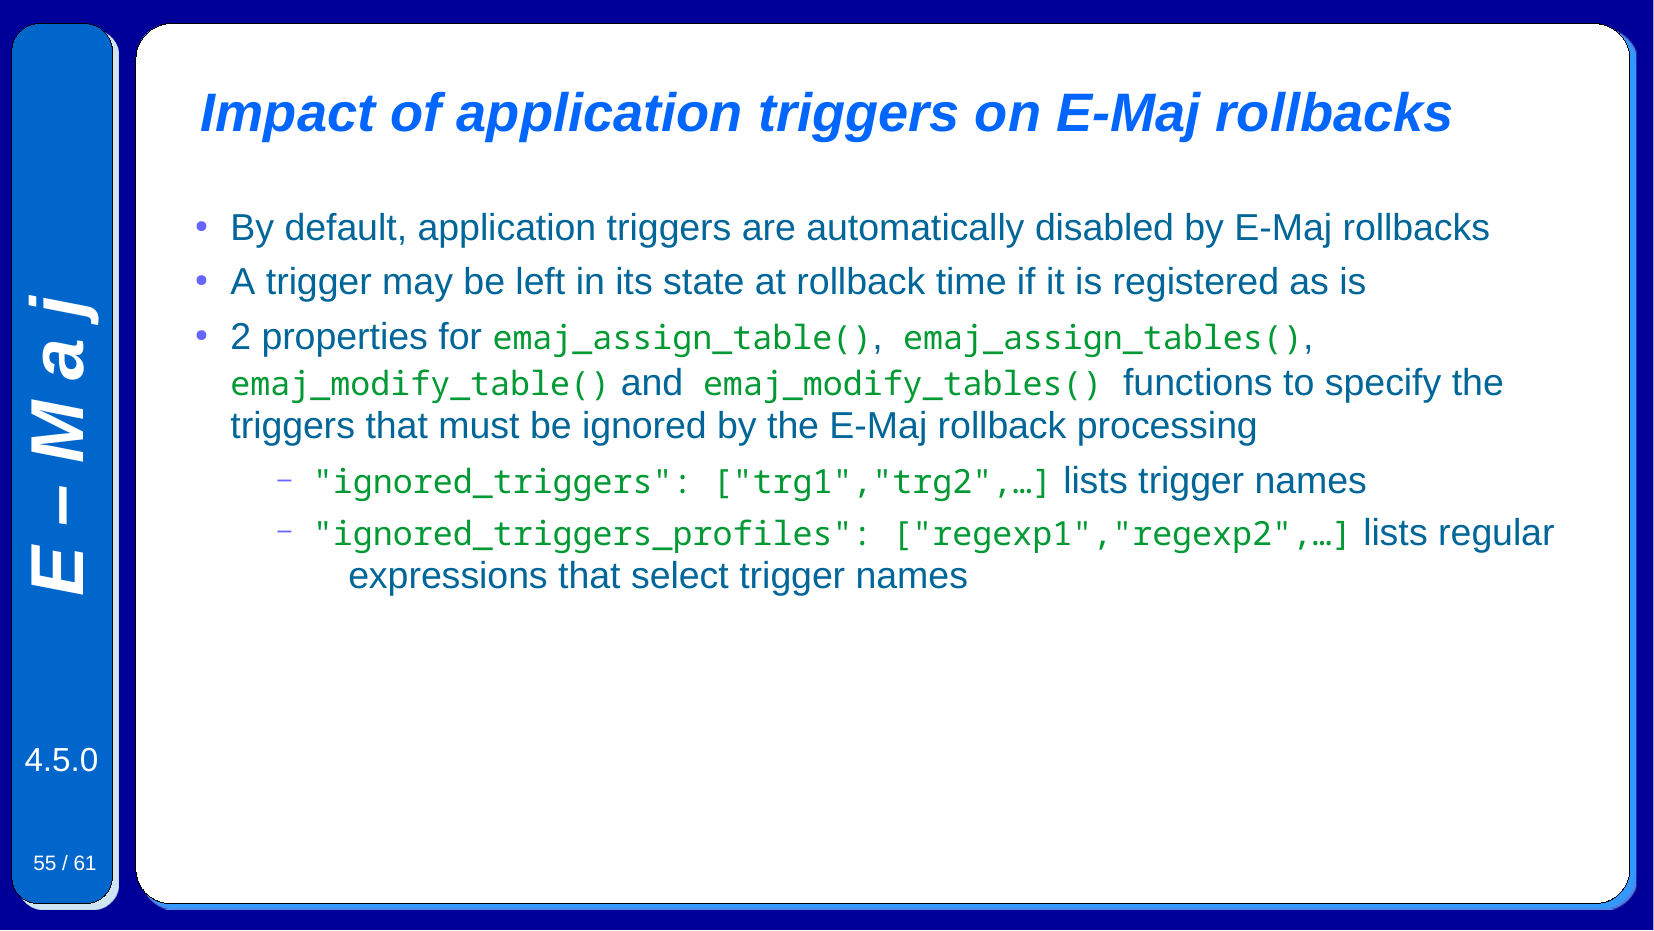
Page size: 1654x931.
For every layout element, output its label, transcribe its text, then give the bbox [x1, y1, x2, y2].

title Impact of application triggers on E-Maj rollbacks [200, 34, 1575, 191]
list By default, application triggers are automatically disabled by E-Maj rollbacks A trigger may be left in its state at rollback time if it is registered as is 2 properties for emaj_assign_table(), emaj_assign_tables(), emaj_modify_table() and emaj_modify_tables() functions to specify the triggers that must be ignored by the E-Maj rollback processing "ignored_triggers": ["trg1","trg2",…] lists trigger names "ignored_triggers_profiles": ["regexp1","regexp2",…] lists regular expressions that select trigger names [177, 206, 1587, 827]
